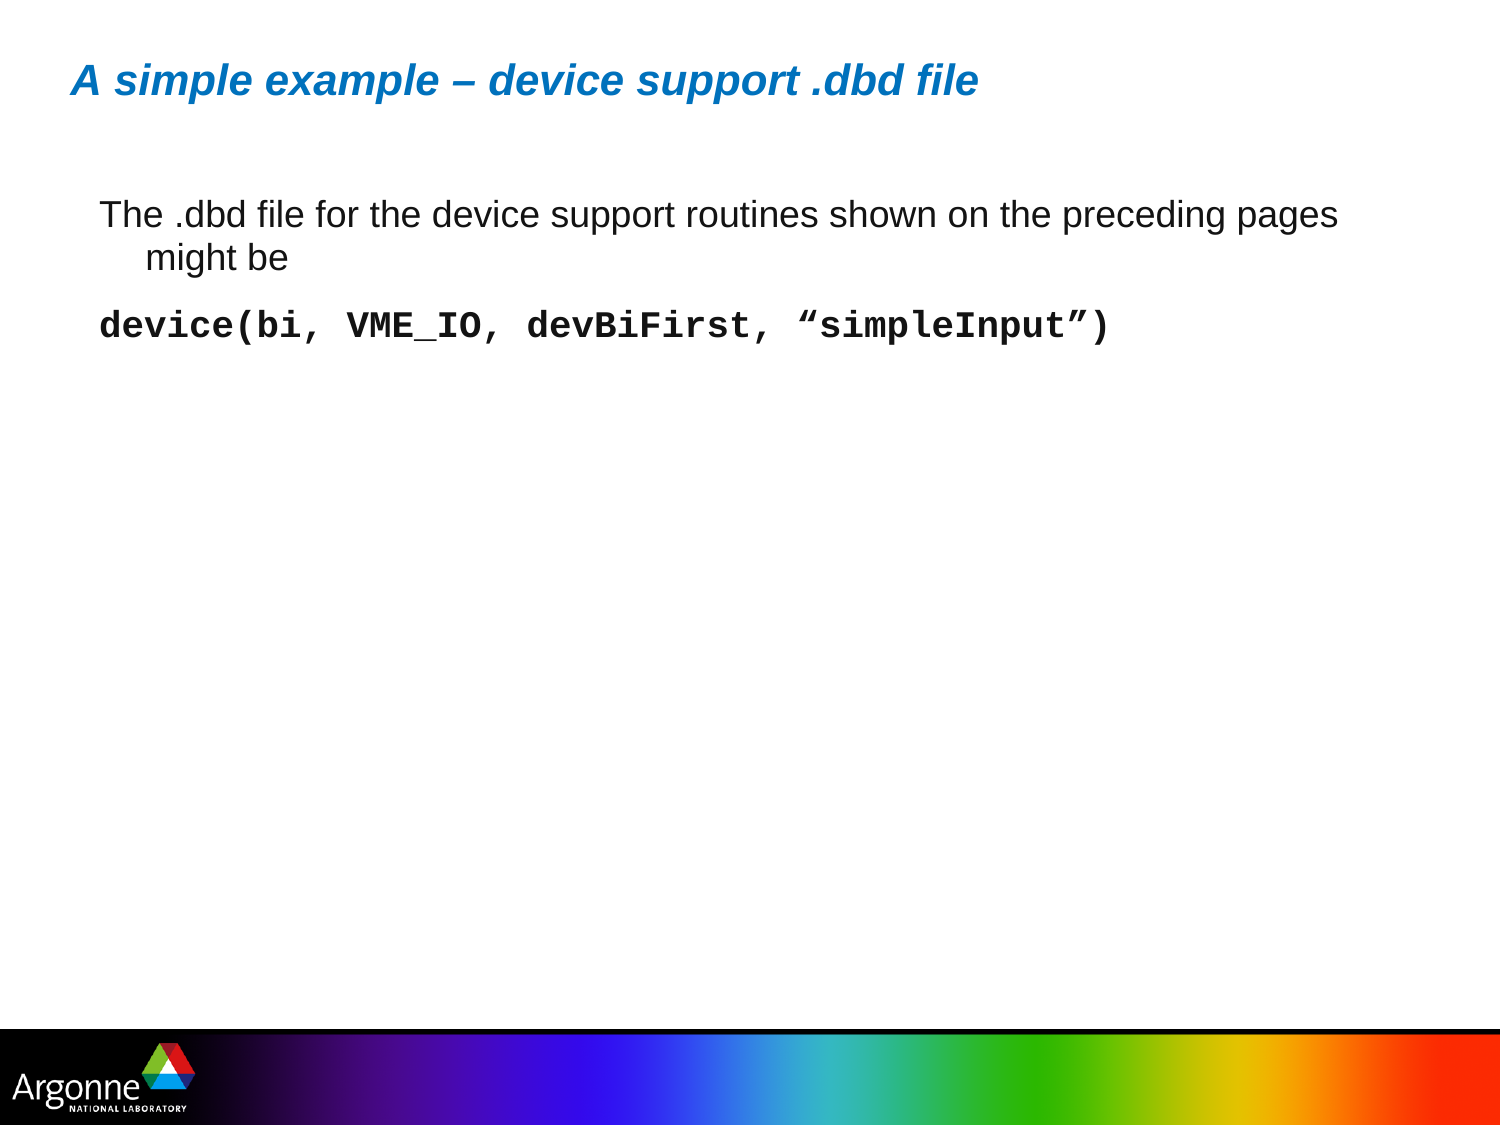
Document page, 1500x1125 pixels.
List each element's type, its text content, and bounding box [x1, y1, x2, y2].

picture [0, 1029, 1500, 1125]
title A simple example – device support .dbd file [55, 57, 1361, 113]
list The .dbd file for the device support routines shown on the preceding pages might be device(bi, VME_IO, devBiFirst, “simpleInput”) [84, 185, 1429, 355]
